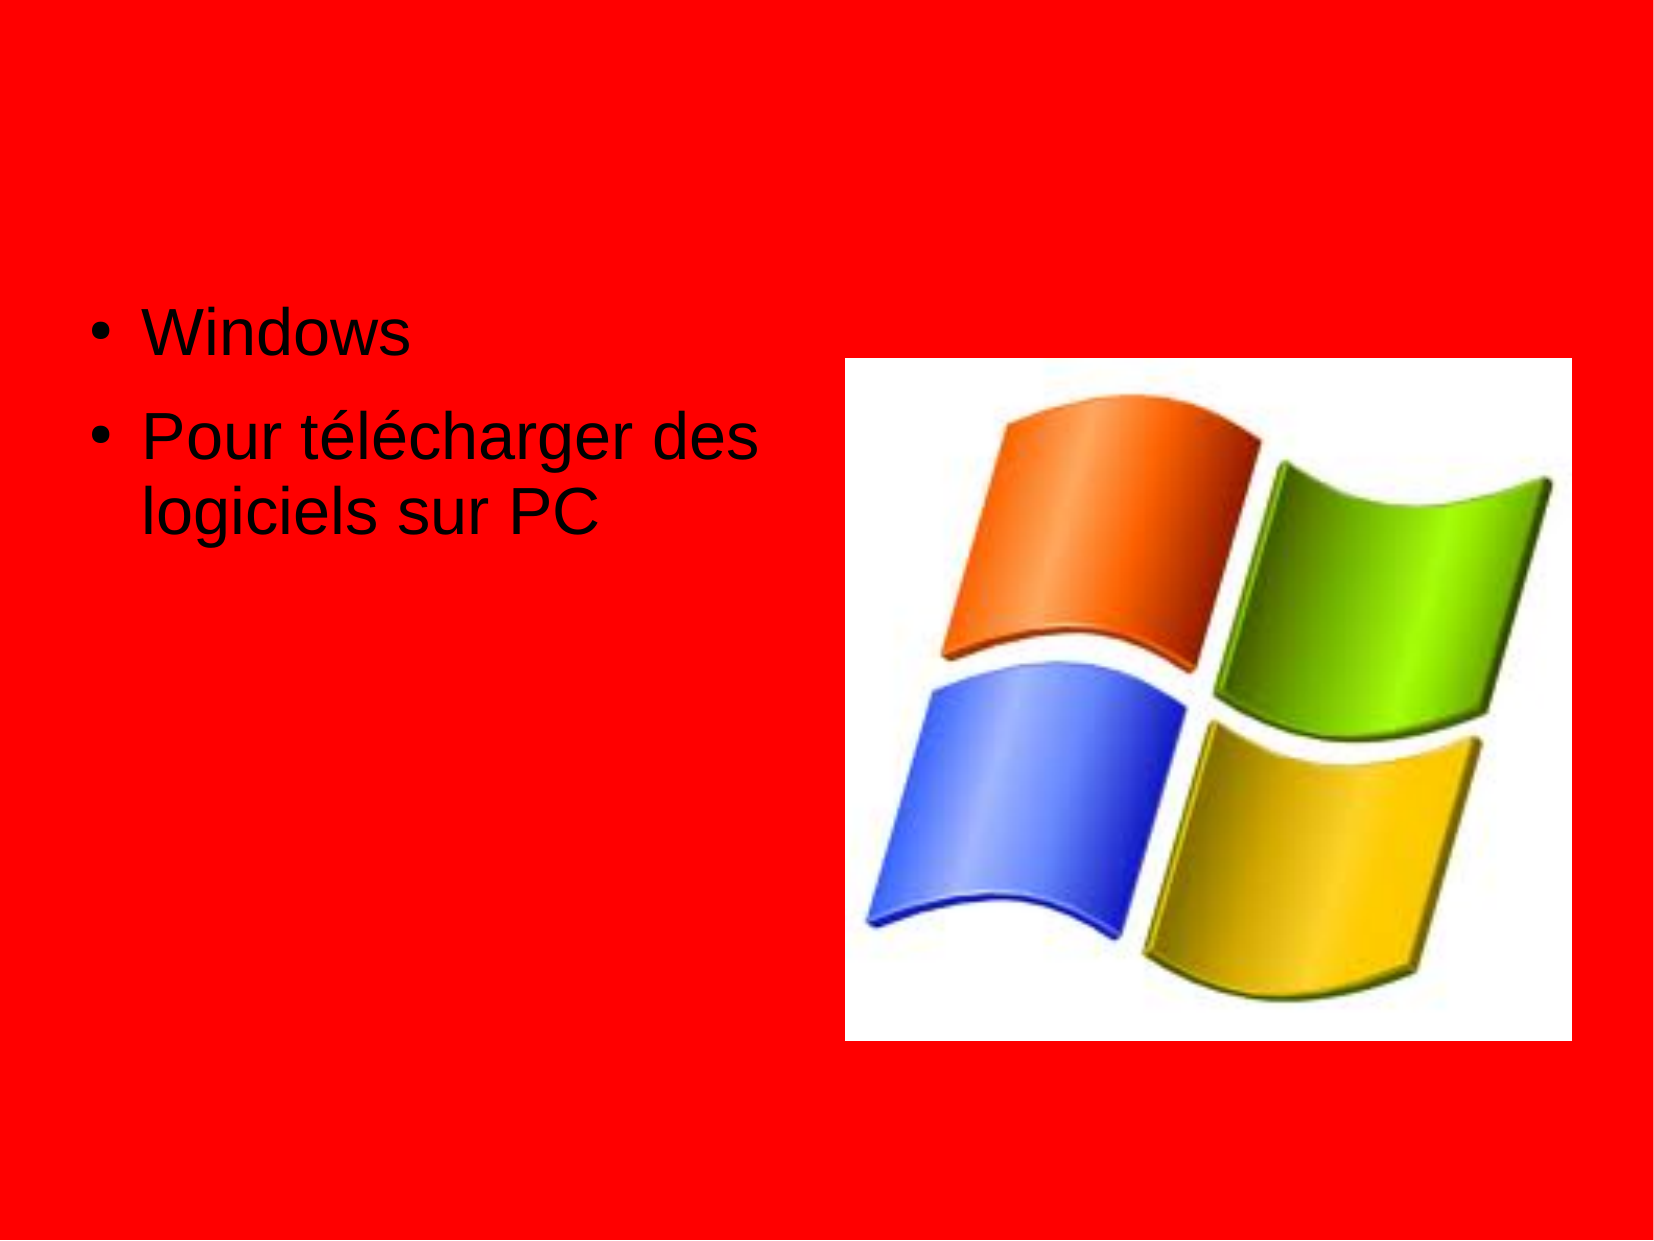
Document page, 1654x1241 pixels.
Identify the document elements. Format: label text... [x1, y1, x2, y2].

picture [845, 358, 1572, 1041]
list Windows Pour télécharger des logiciels sur PC [71, 295, 798, 1114]
